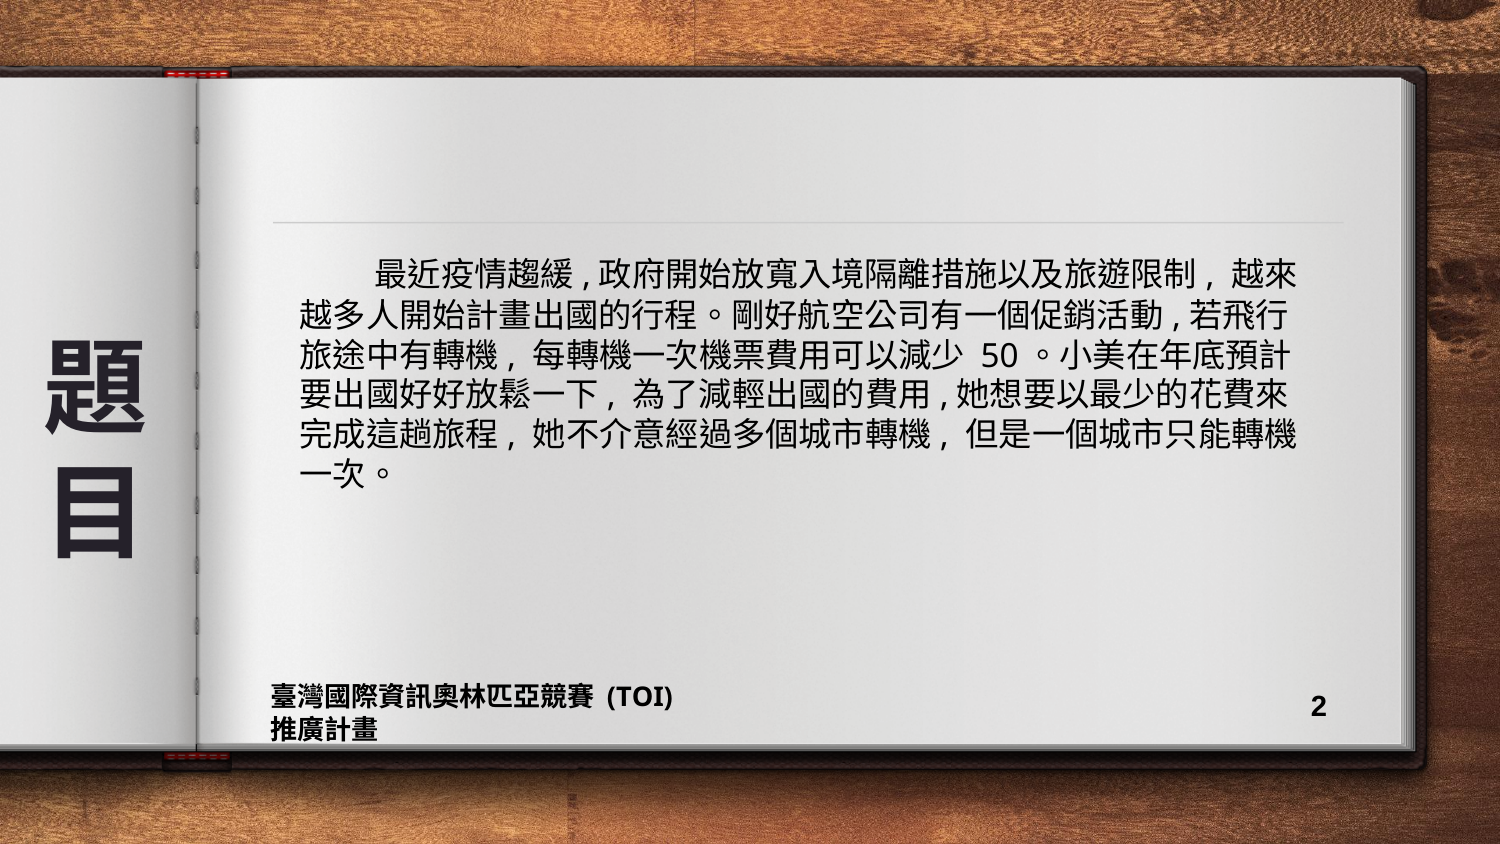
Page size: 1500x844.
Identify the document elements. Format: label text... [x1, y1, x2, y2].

text_box 題 目 [28, 306, 210, 552]
text_box [1295, 672, 1386, 737]
text_box 最近疫情趨緩,政府開始放寬入境隔離措施以及旅遊限制, 越來越多人開始計畫出國的行程。剛好航空公司有一個促銷活動,若飛行旅途中有轉機, 每轉機一次機票費用可以減少 50。小美在年底預計要出國好好放鬆一下, 為了減輕出國的費用,她想要以最少的花費來完成這趟旅程, 她不介意經過多個城市轉機, 但是一個城市只能轉機一次。 [285, 241, 1318, 681]
